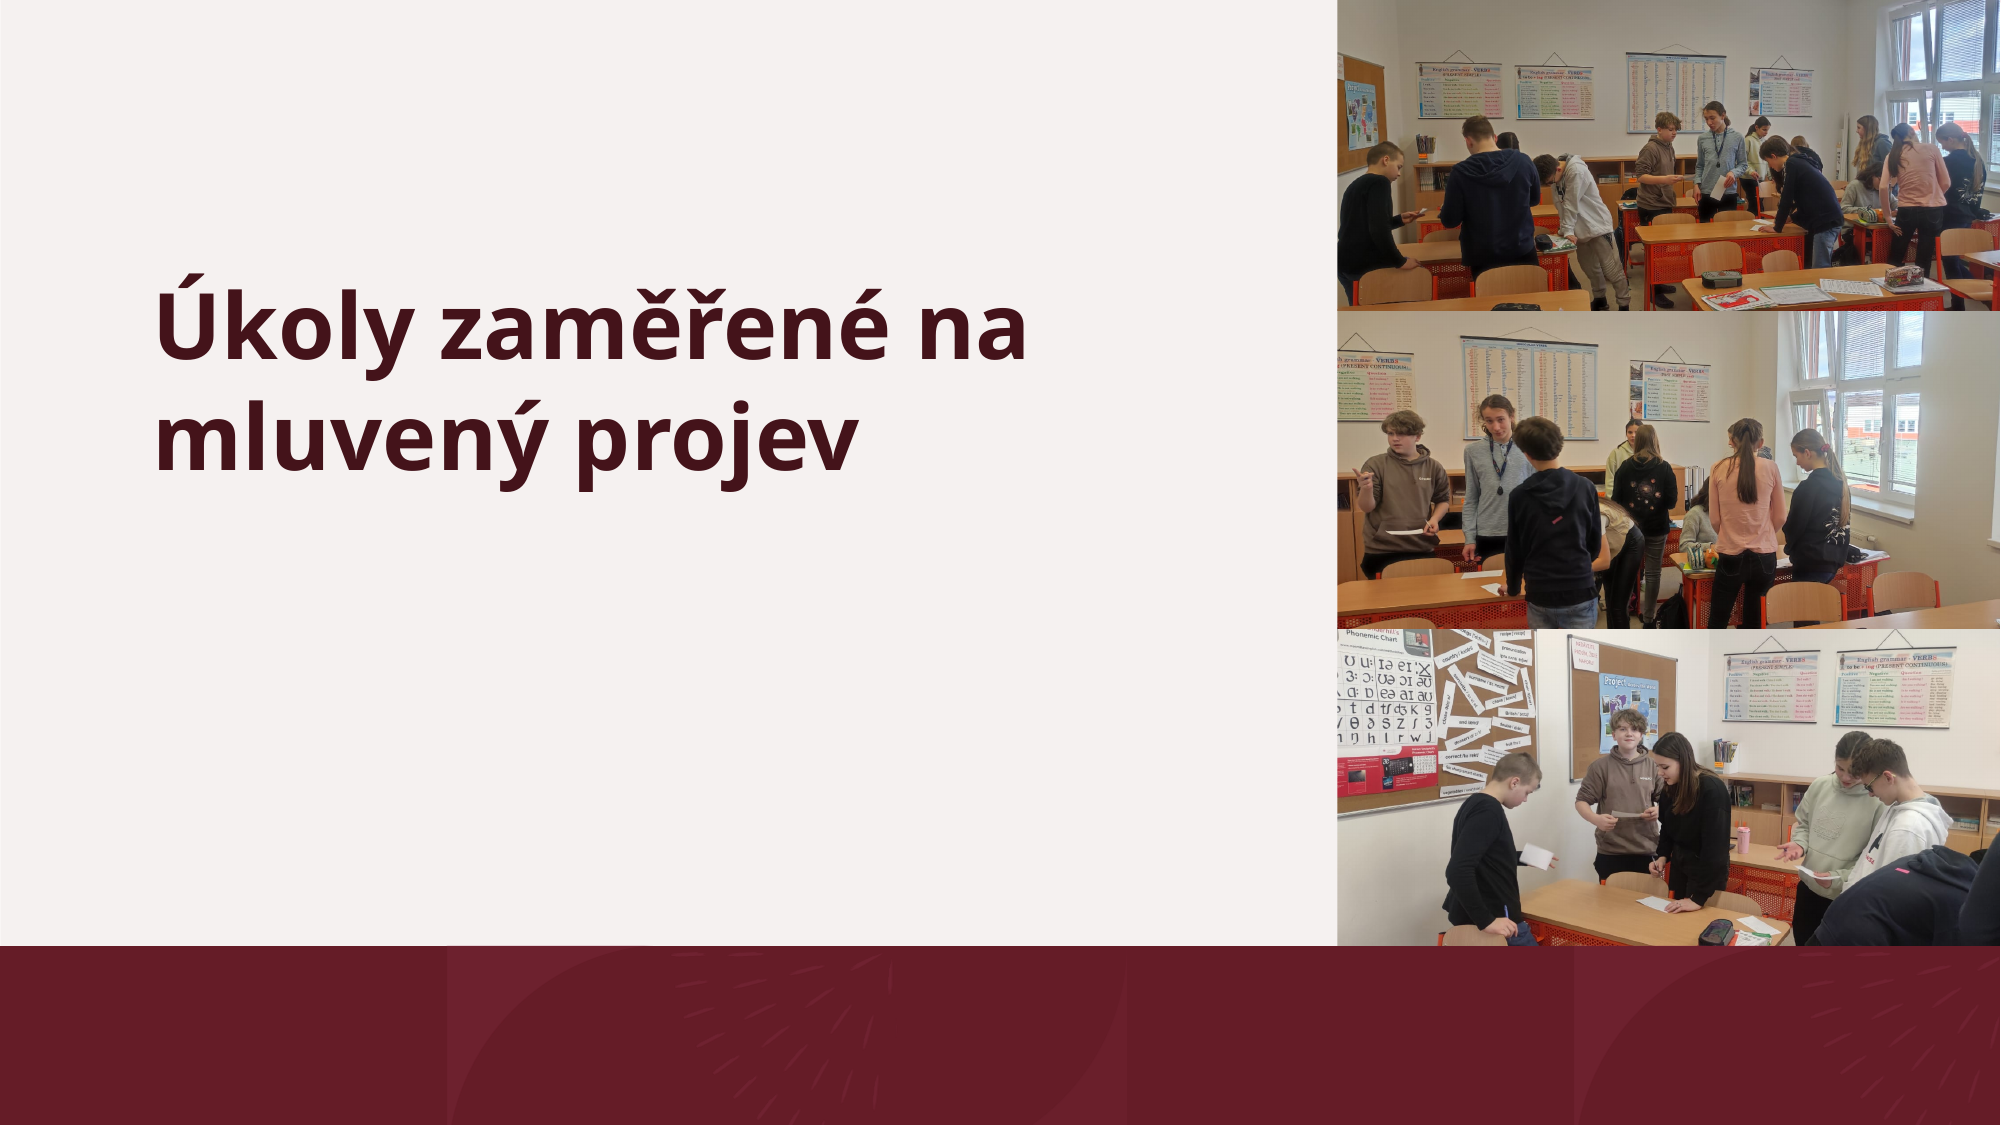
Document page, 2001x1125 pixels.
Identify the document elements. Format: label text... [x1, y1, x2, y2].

text_box [0, 0, 2000, 1125]
picture [1337, 0, 2000, 946]
title Úkoly zaměřené na mluvený projev [137, 58, 1201, 496]
